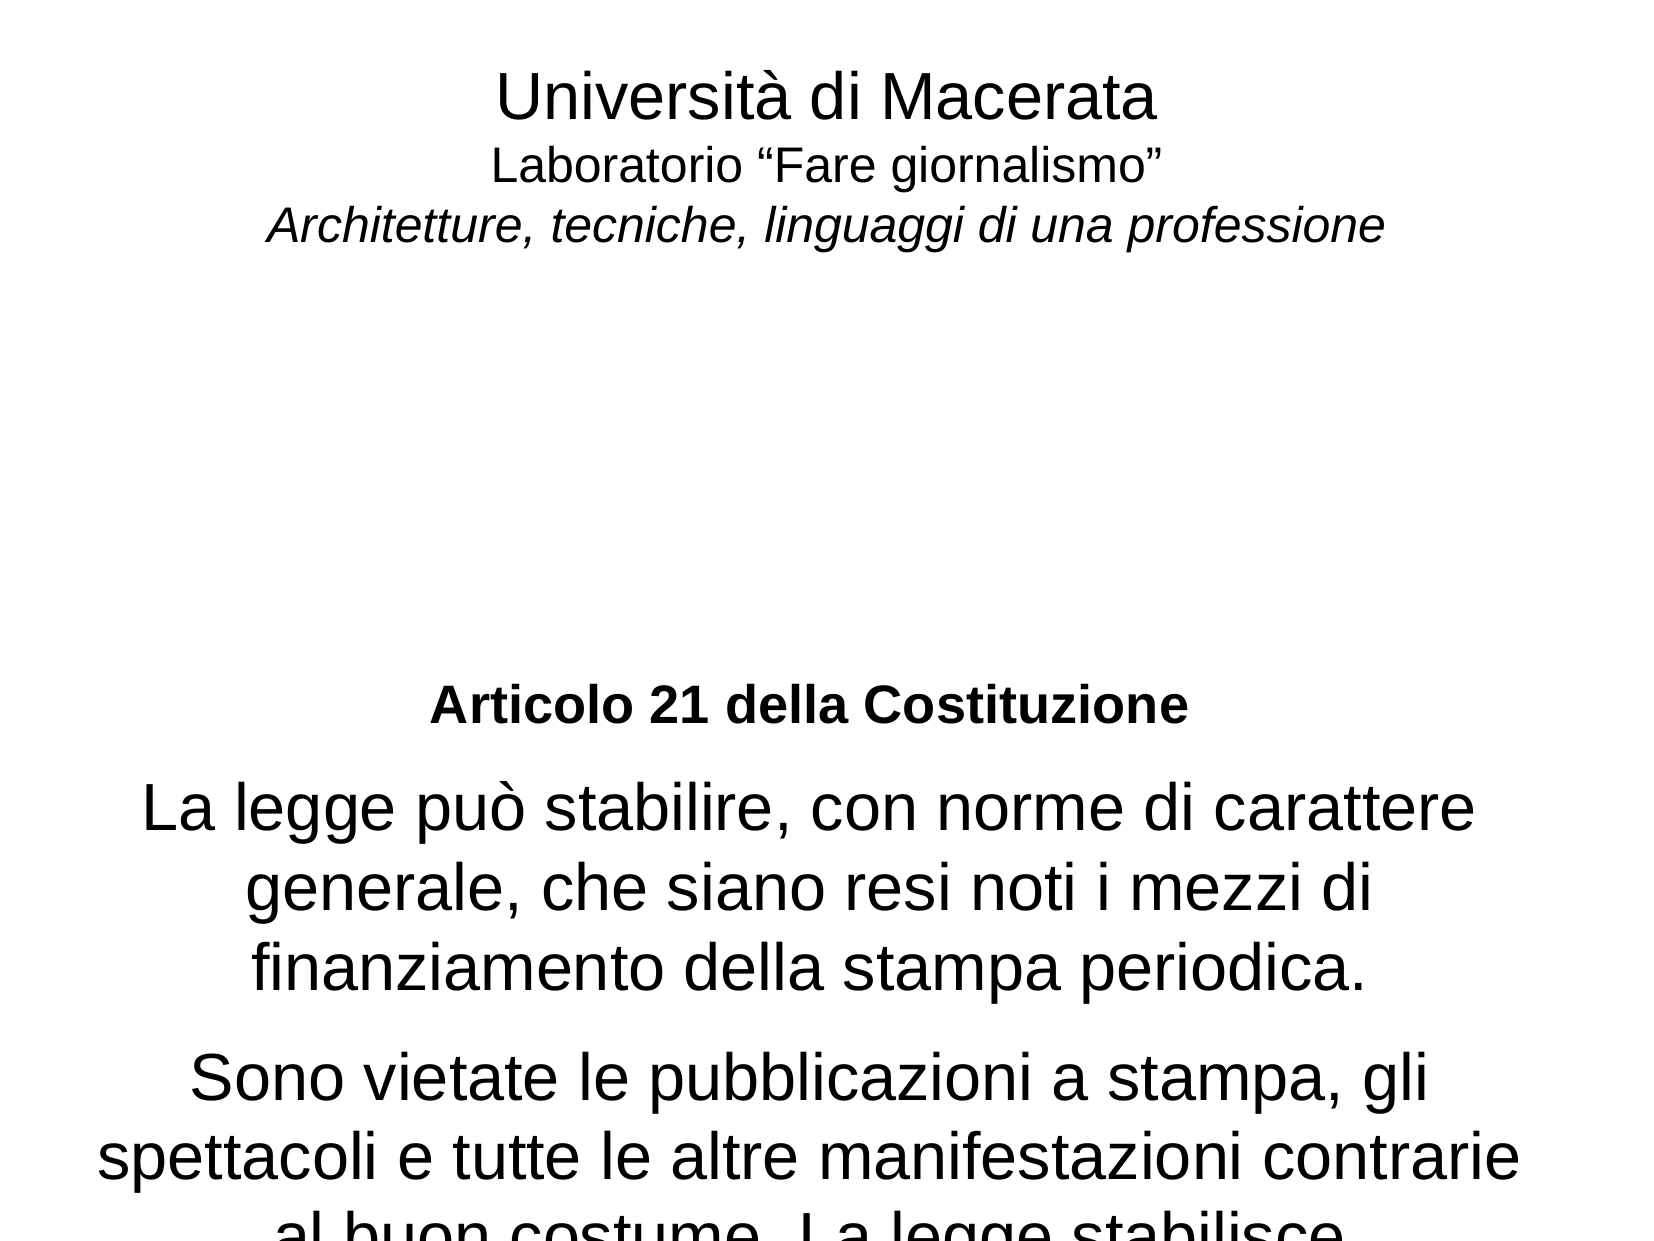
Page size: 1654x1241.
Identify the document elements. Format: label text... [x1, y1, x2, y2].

title Università di Macerata Laboratorio “Fare giornalismo” Architetture, tecniche, linguaggi di una professione [82, 49, 1571, 257]
subtitle Articolo 21 della Costituzione La legge può stabilire, con norme di carattere generale, che siano resi noti i mezzi di finanziamento della stampa periodica. Sono vietate le pubblicazioni a stampa, gli spettacoli e tutte le altre manifestazioni contrarie al buon costume. La legge stabilisce provvedimenti adeguati a prevenire e a reprimere le violazioni. [82, 291, 1571, 1235]
